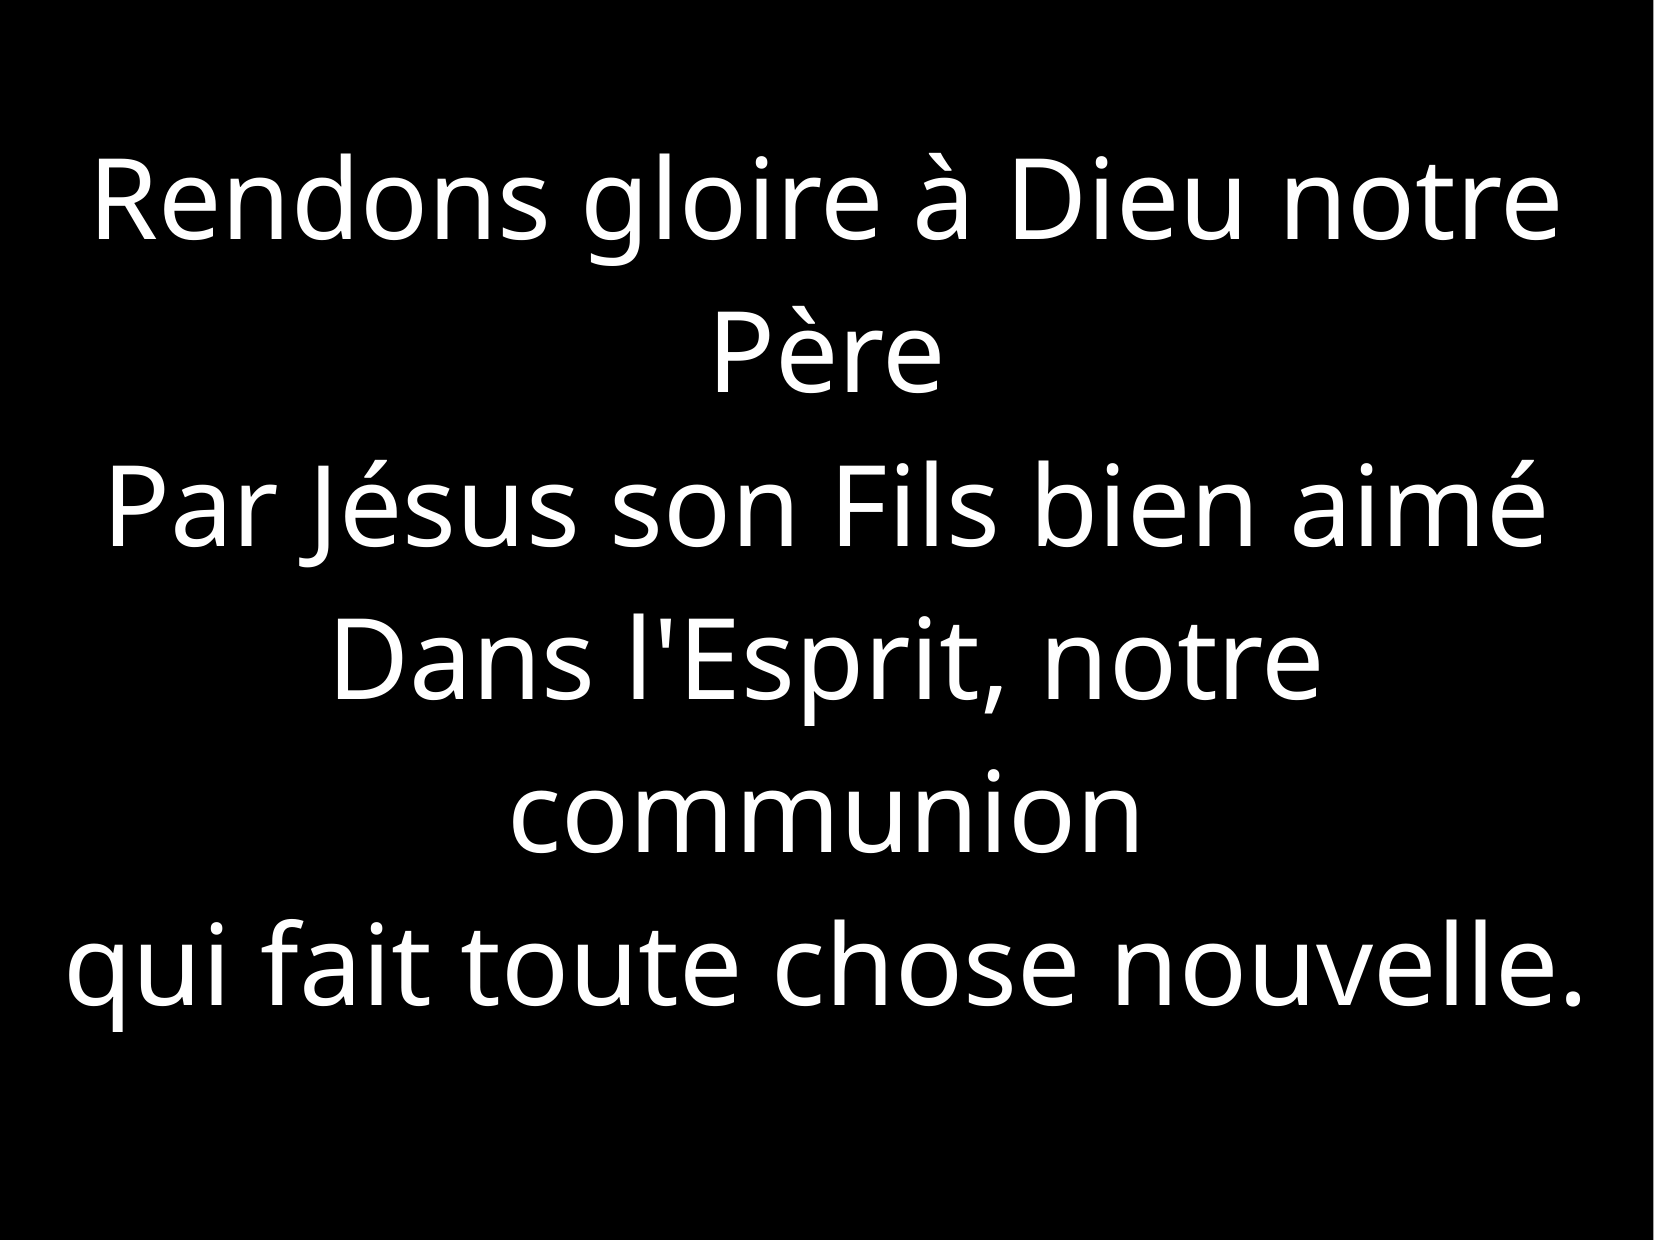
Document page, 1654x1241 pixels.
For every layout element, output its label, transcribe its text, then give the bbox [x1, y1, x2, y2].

subtitle Rendons gloire à Dieu notre Père Par Jésus son Fils bien aimé Dans l'Esprit, notre communion qui fait toute chose nouvelle. [35, 0, 1619, 1207]
